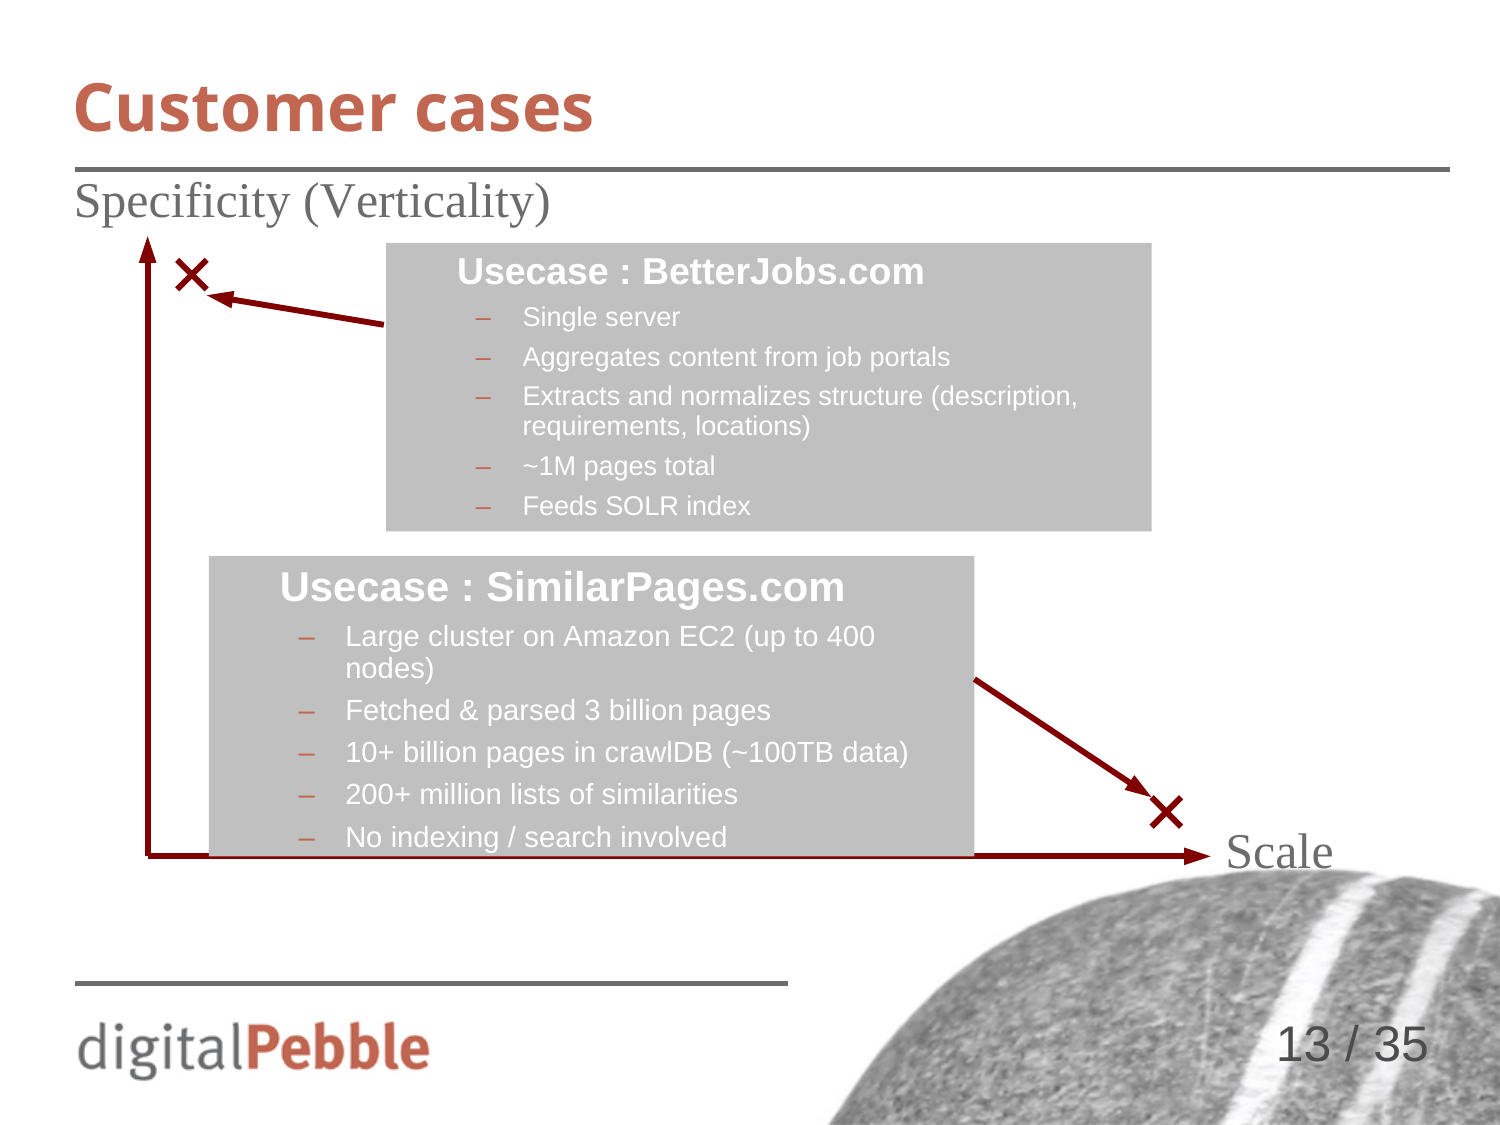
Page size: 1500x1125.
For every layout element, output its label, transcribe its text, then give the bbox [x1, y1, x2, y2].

text_box Scale [1210, 811, 1500, 886]
list Usecase : BetterJobs.com Single server Aggregates content from job portals Extracts and normalizes structure (description, requirements, locations) ~1M pages total Feeds SOLR index [386, 242, 1152, 532]
list Usecase : SimilarPages.com Large cluster on Amazon EC2 (up to 400 nodes) Fetched & parsed 3 billion pages 10+ billion pages in crawlDB (~100TB data) 200+ million lists of similarities No indexing / search involved [208, 555, 975, 857]
title Customer cases [57, 37, 1438, 174]
text_box Specificity (Verticality) [59, 160, 798, 296]
picture [0, 0, 1500, 1125]
